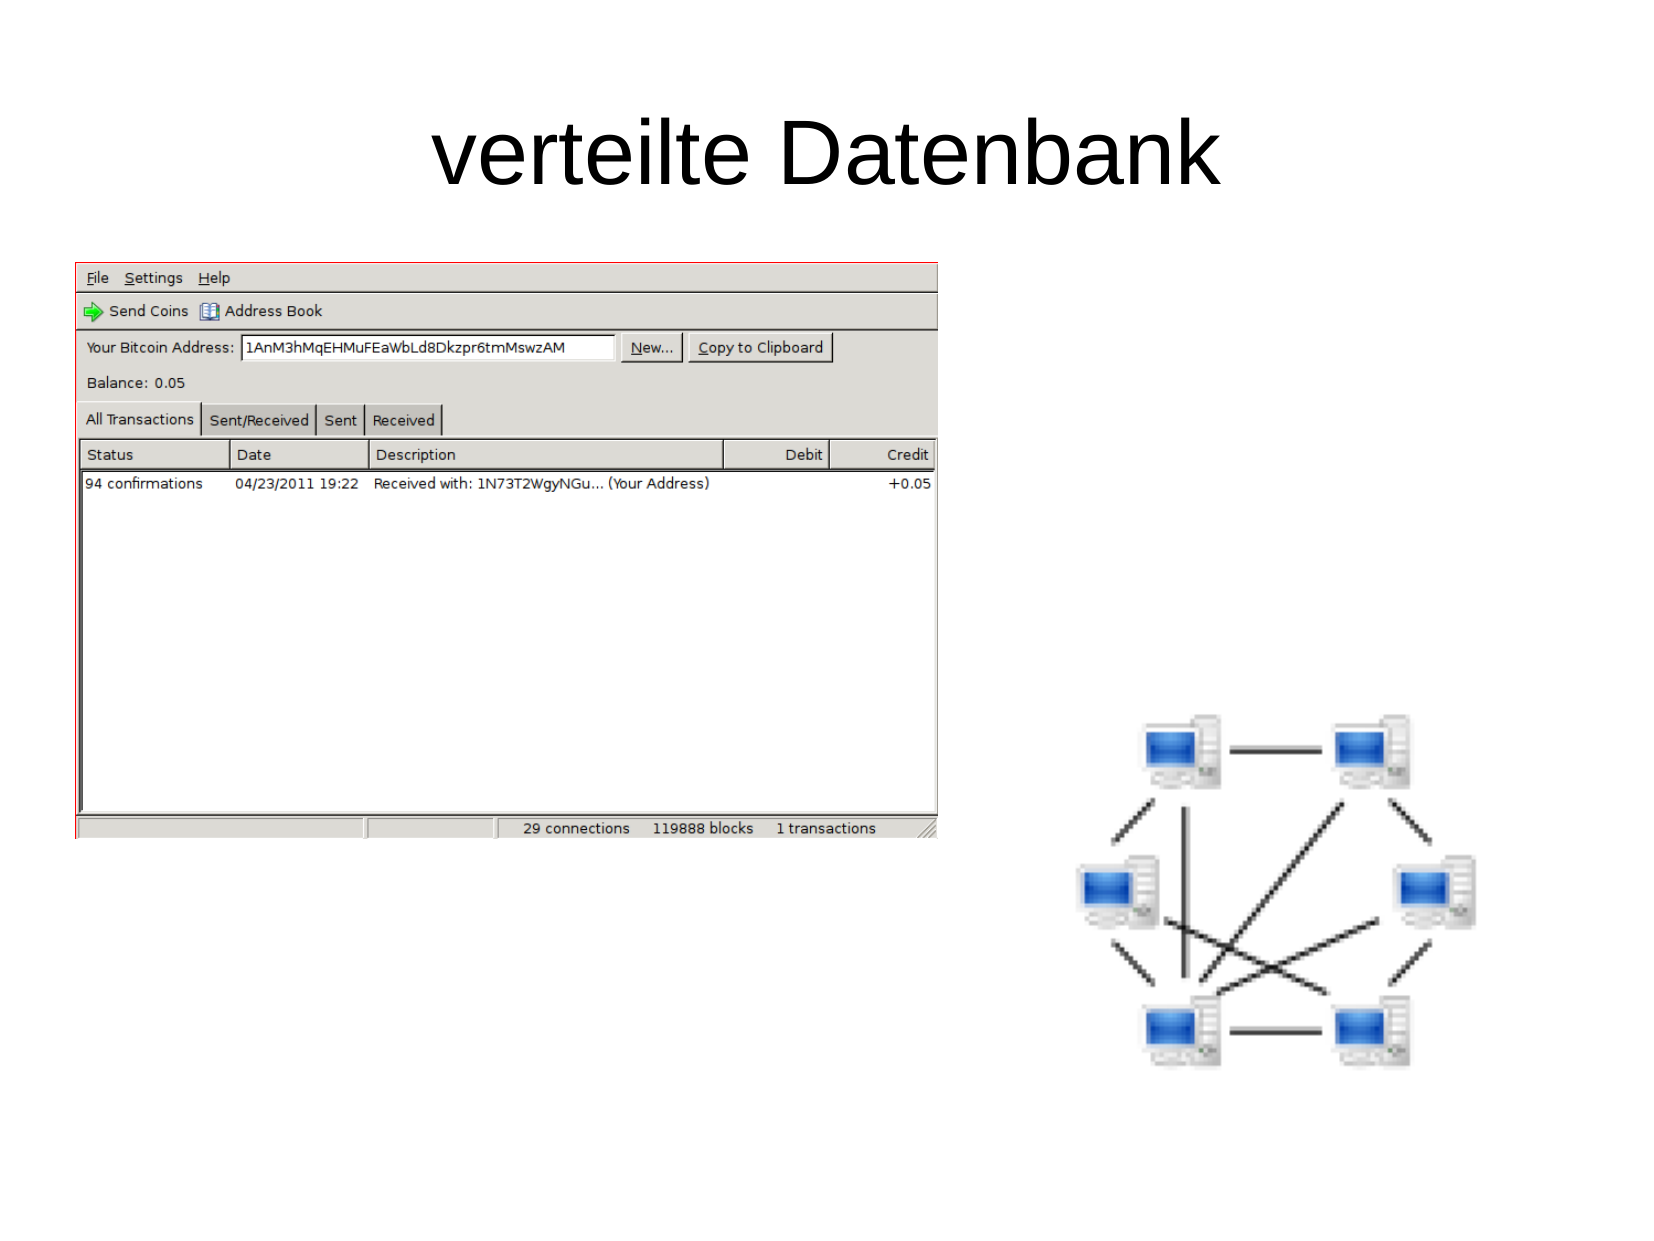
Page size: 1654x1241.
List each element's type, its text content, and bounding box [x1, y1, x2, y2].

title verteilte Datenbank [82, 56, 1571, 250]
picture [1015, 623, 1538, 1163]
picture [75, 262, 938, 839]
